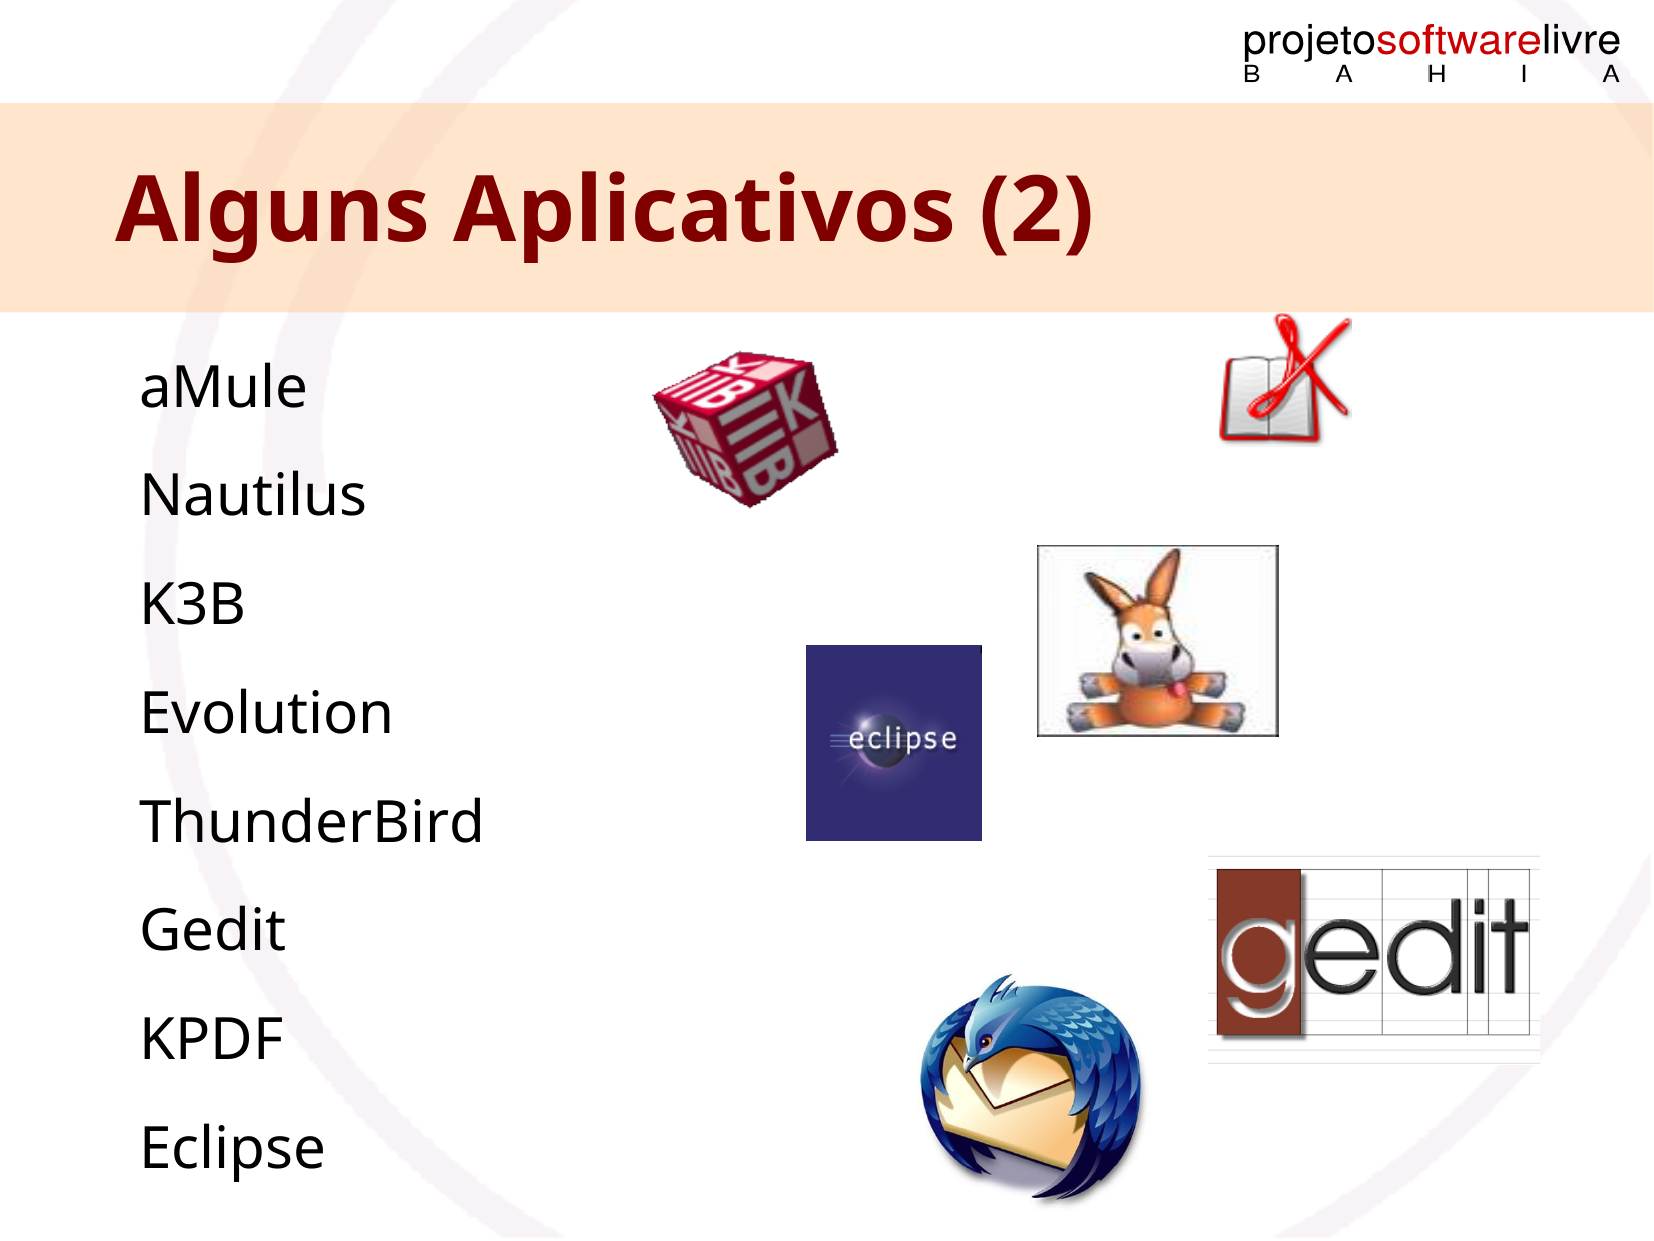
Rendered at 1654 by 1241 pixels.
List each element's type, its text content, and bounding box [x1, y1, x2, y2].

list aMule Nautilus K3B Evolution ThunderBird Gedit KPDF Eclipse [121, 344, 1534, 1184]
picture [0, 0, 1654, 103]
picture [0, 313, 1654, 1241]
title Alguns Aplicativos (2) [115, 143, 1561, 269]
